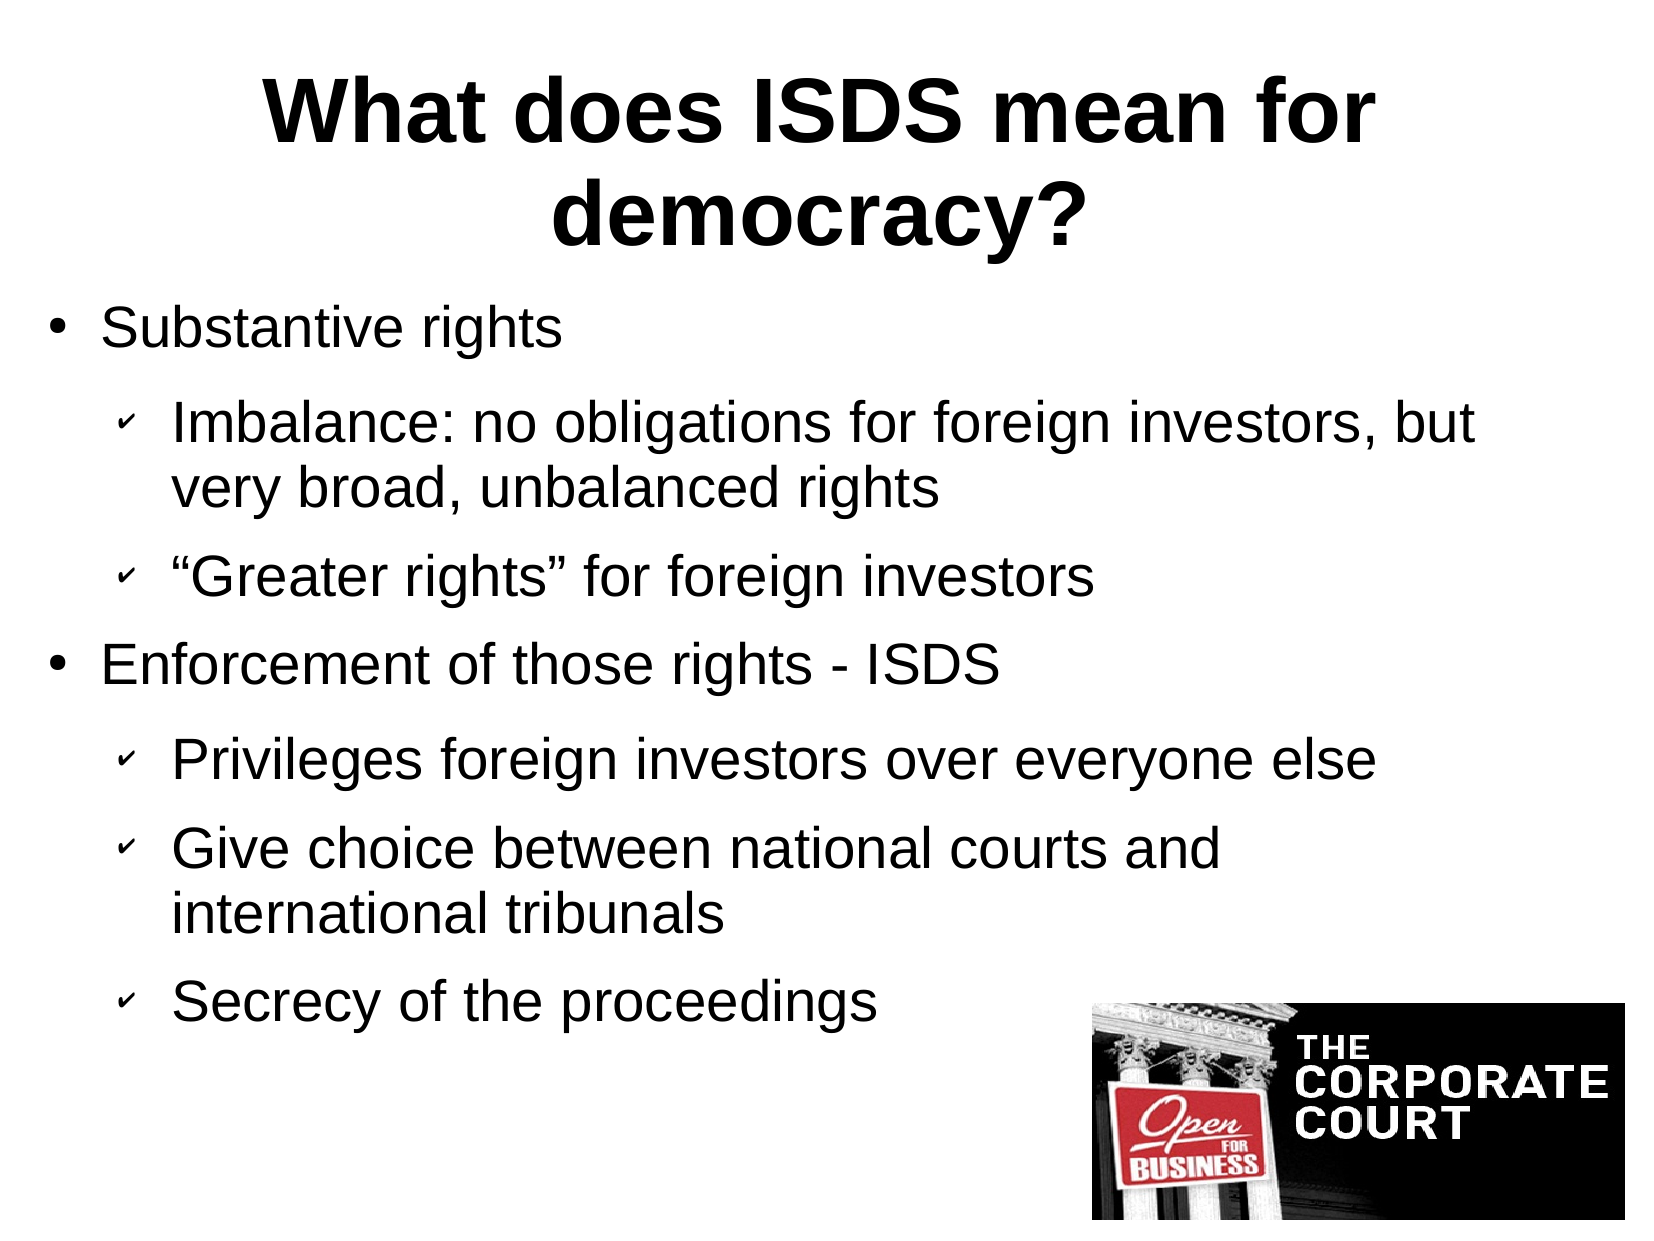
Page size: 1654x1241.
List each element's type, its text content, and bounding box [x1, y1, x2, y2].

picture [1092, 1003, 1625, 1220]
list Substantive rights Imbalance: no obligations for foreign investors, but very broad, unbalanced rights “Greater rights” for foreign investors Enforcement of those rights - ISDS Privileges foreign investors over everyone else Give choice between national courts and international tribunals Secrecy of the proceedings [29, 295, 1536, 1149]
title What does ISDS mean for democracy? [76, 58, 1565, 266]
